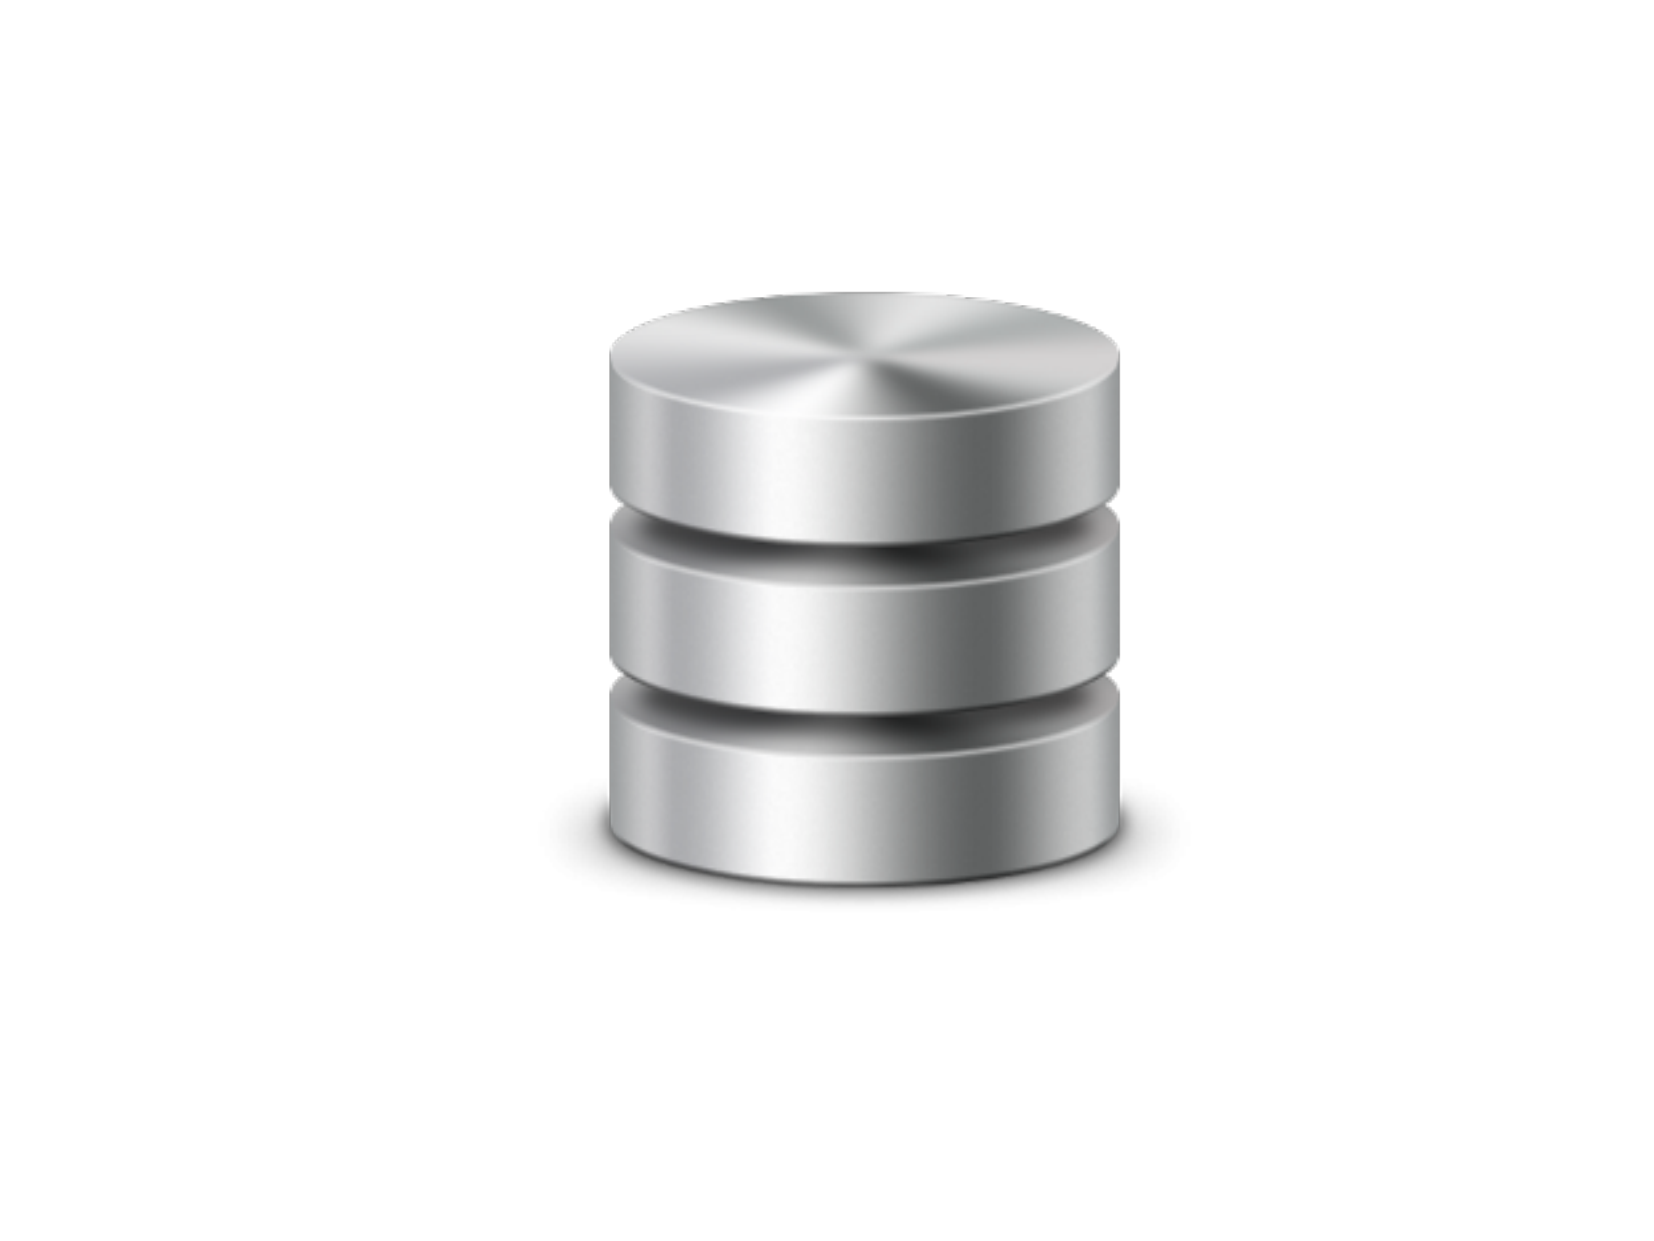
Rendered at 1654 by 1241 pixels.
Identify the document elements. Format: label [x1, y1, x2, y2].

picture [526, 251, 1205, 930]
